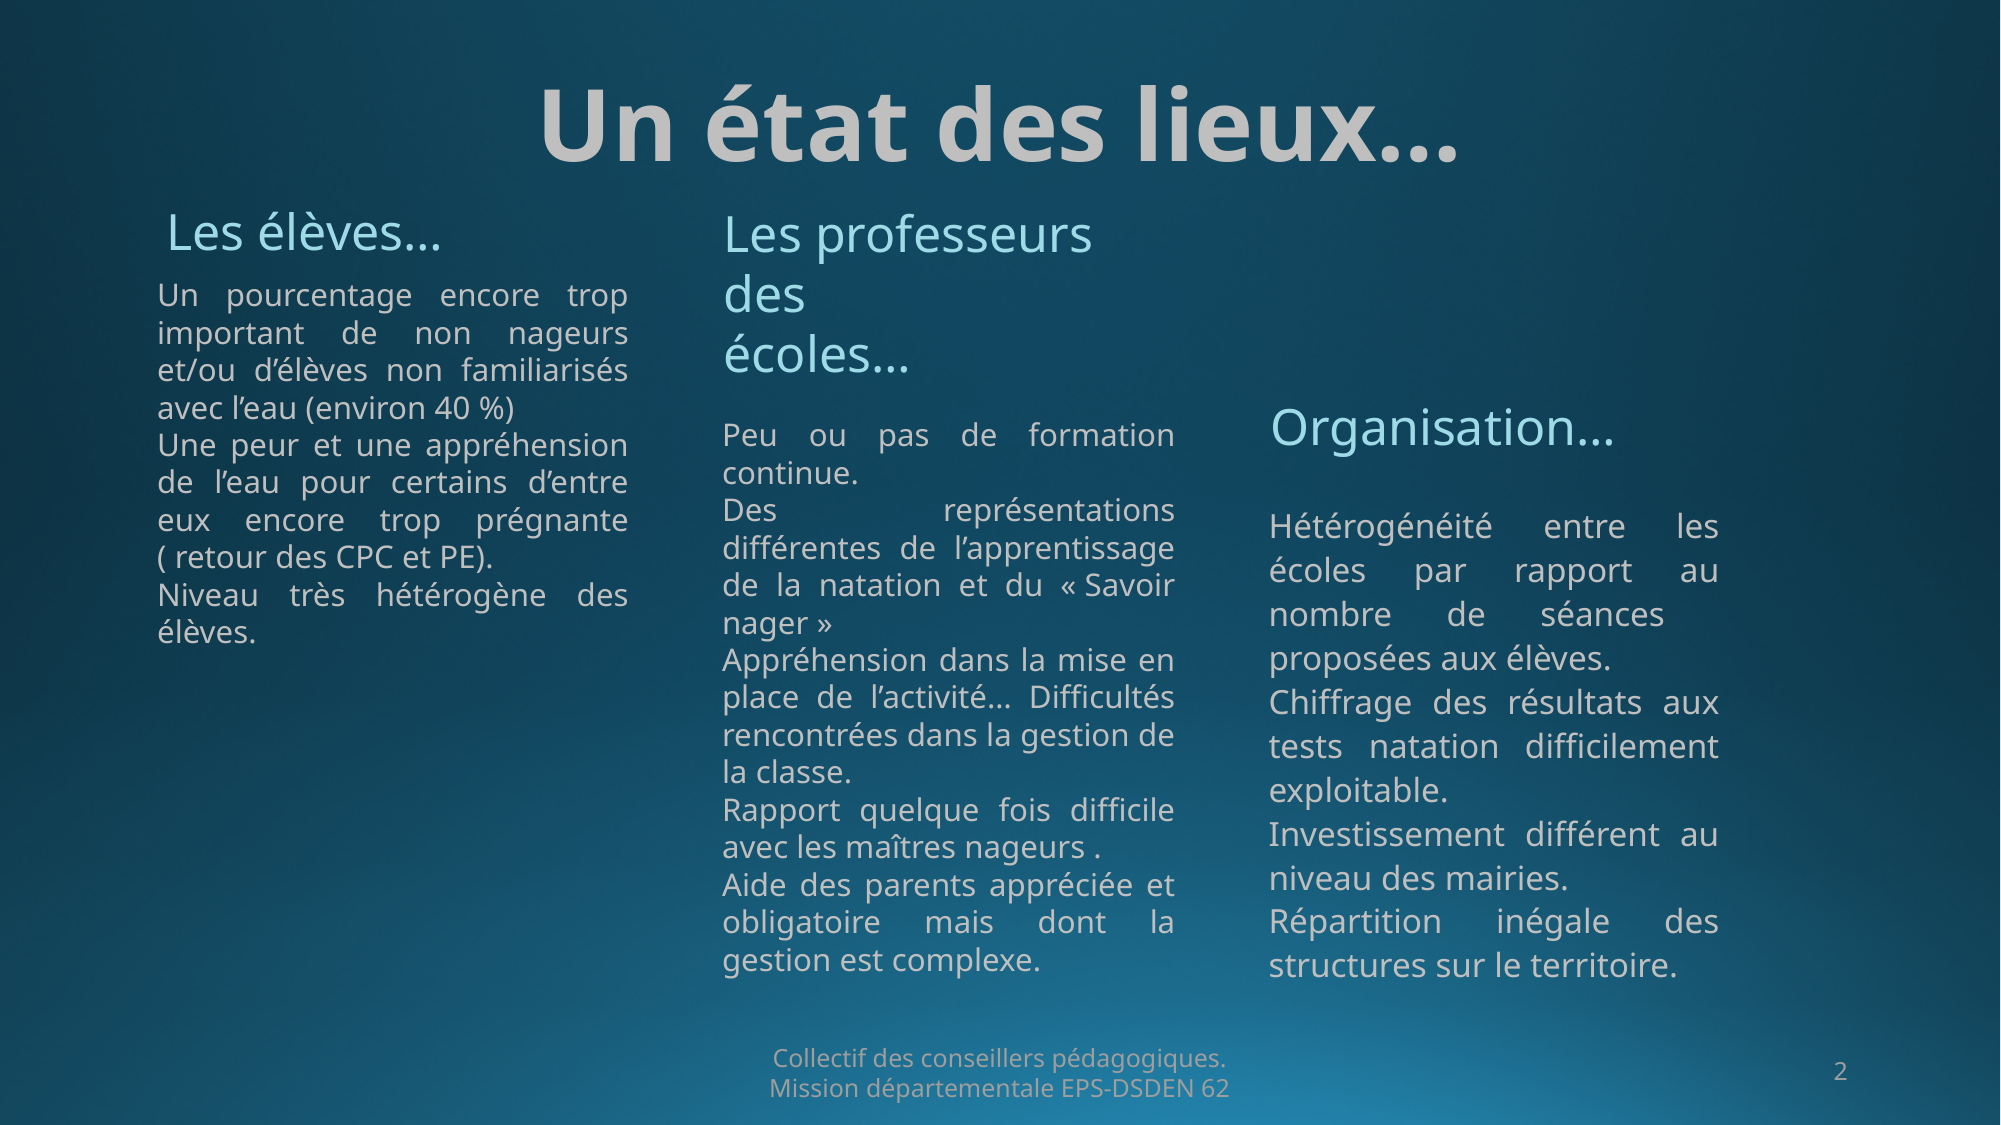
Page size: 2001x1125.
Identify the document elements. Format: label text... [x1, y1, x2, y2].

text_box Organisation… [1255, 356, 1737, 463]
text_box Un pourcentage encore trop important de non nageurs et/ou d’élèves non familiarisés avec l’eau (environ 40 %) Une peur et une appréhension de l’eau pour certains d’entre eux encore trop prégnante ( retour des CPC et PE). Niveau très hétérogène des élèves. [142, 268, 644, 672]
text_box Les élèves… [151, 173, 635, 268]
text_box Un état des lieux… [137, 12, 1863, 231]
text_box Peu ou pas de formation continue. Des représentations différentes de l’apprentissage de la natation et du « Savoir nager » Appréhension dans la mise en place de l’activité… Difficultés rencontrées dans la gestion de la classe. Rapport quelque fois difficile avec les maîtres nageurs . Aide des parents appréciée et obligatoire mais dont la gestion est complexe. [707, 408, 1191, 979]
picture [0, 0, 2001, 1125]
text_box Hétérogénéité entre les écoles par rapport au nombre de séances proposées aux élèves. Chiffrage des résultats aux tests natation difficilement exploitable. Investissement différent au niveau des mairies. Répartition inégale des structures sur le territoire. [1253, 494, 1735, 893]
text_box Collectif des conseillers pédagogiques. Mission départementale EPS-DSDEN 62 [662, 1042, 1338, 1103]
text_box <numéro> [1412, 1042, 1863, 1103]
text_box Les professeurs des écoles… [709, 279, 1191, 390]
